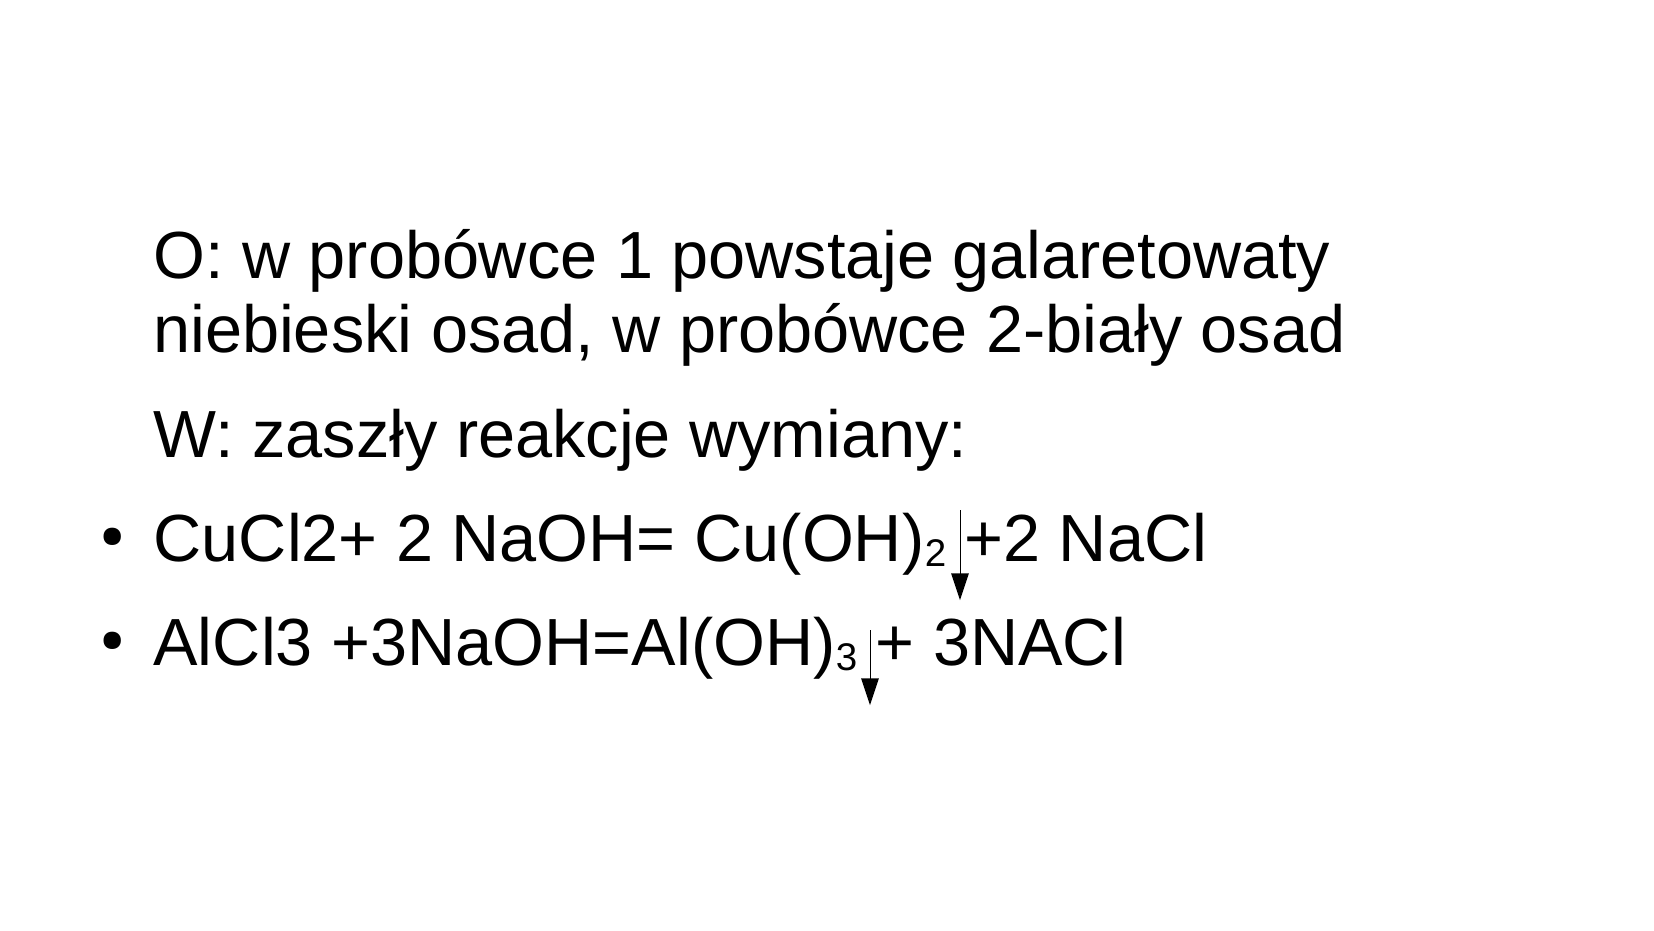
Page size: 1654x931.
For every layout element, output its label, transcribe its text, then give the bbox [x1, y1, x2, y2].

list O: w probówce 1 powstaje galaretowaty niebieski osad, w probówce 2-biały osad W: zaszły reakcje wymiany: CuCl2+ 2 NaOH= Cu(OH)2 +2 NaCl AlCl3 +3NaOH=Al(OH)3 + 3NACl [82, 217, 1571, 758]
